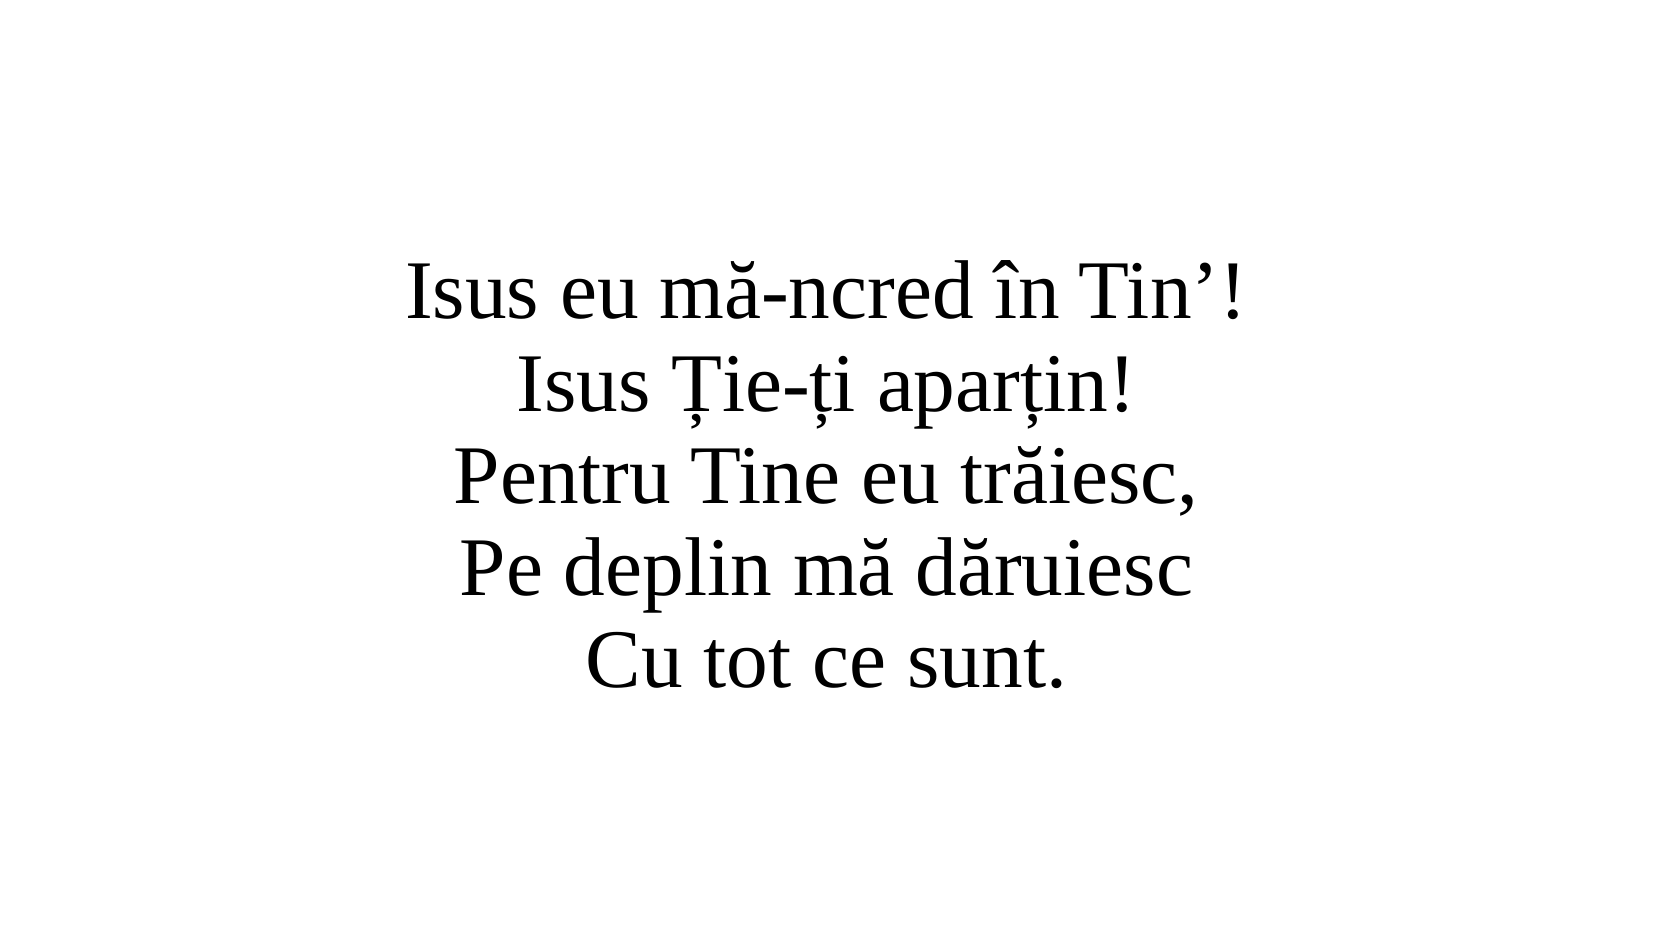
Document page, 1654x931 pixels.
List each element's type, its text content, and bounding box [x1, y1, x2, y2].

subtitle Isus eu mă-ncred în Tin’! Isus Ție-ți aparțin! Pentru Tine eu trăiesc, Pe deplin mă dăruiesc Cu tot ce sunt. [165, 205, 1489, 745]
